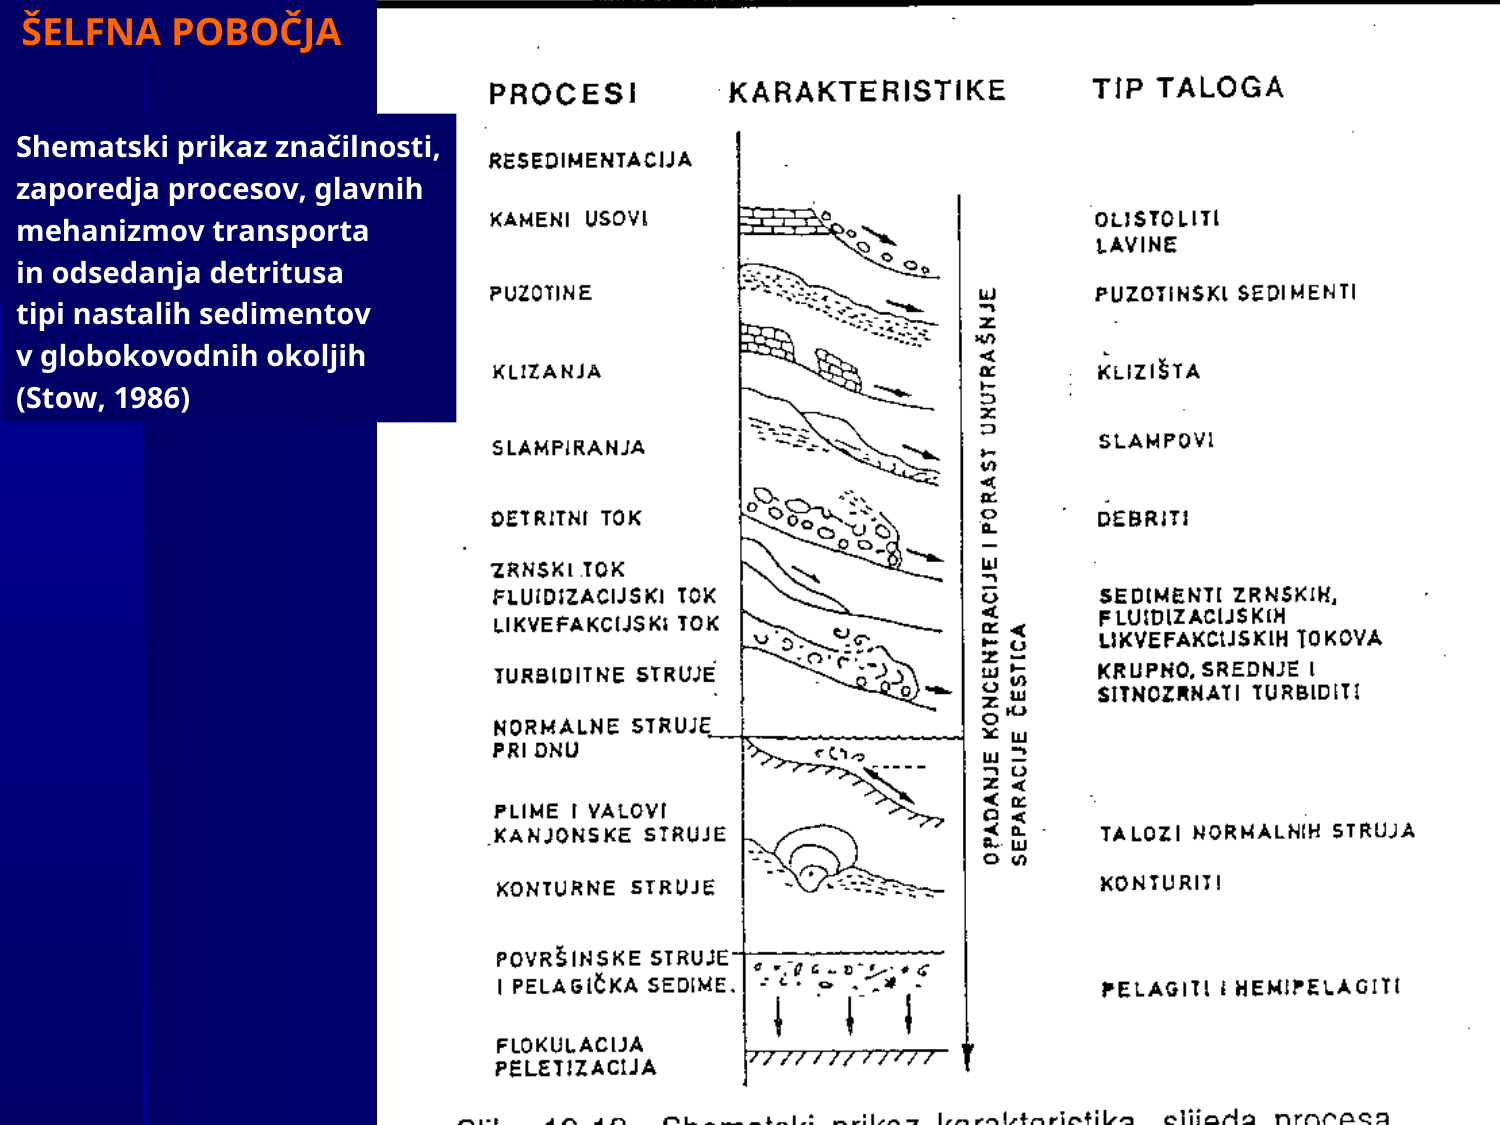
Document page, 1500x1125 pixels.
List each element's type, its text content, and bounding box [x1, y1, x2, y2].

picture [377, 0, 1500, 1125]
text_box ŠELFNA POBOČJA [6, 0, 357, 61]
text_box Shematski prikaz značilnosti, zaporedja procesov, glavnih mehanizmov transporta in odsedanja detritusa tipi nastalih sedimentov v globokovodnih okoljih (Stow, 1986) [1, 113, 457, 423]
